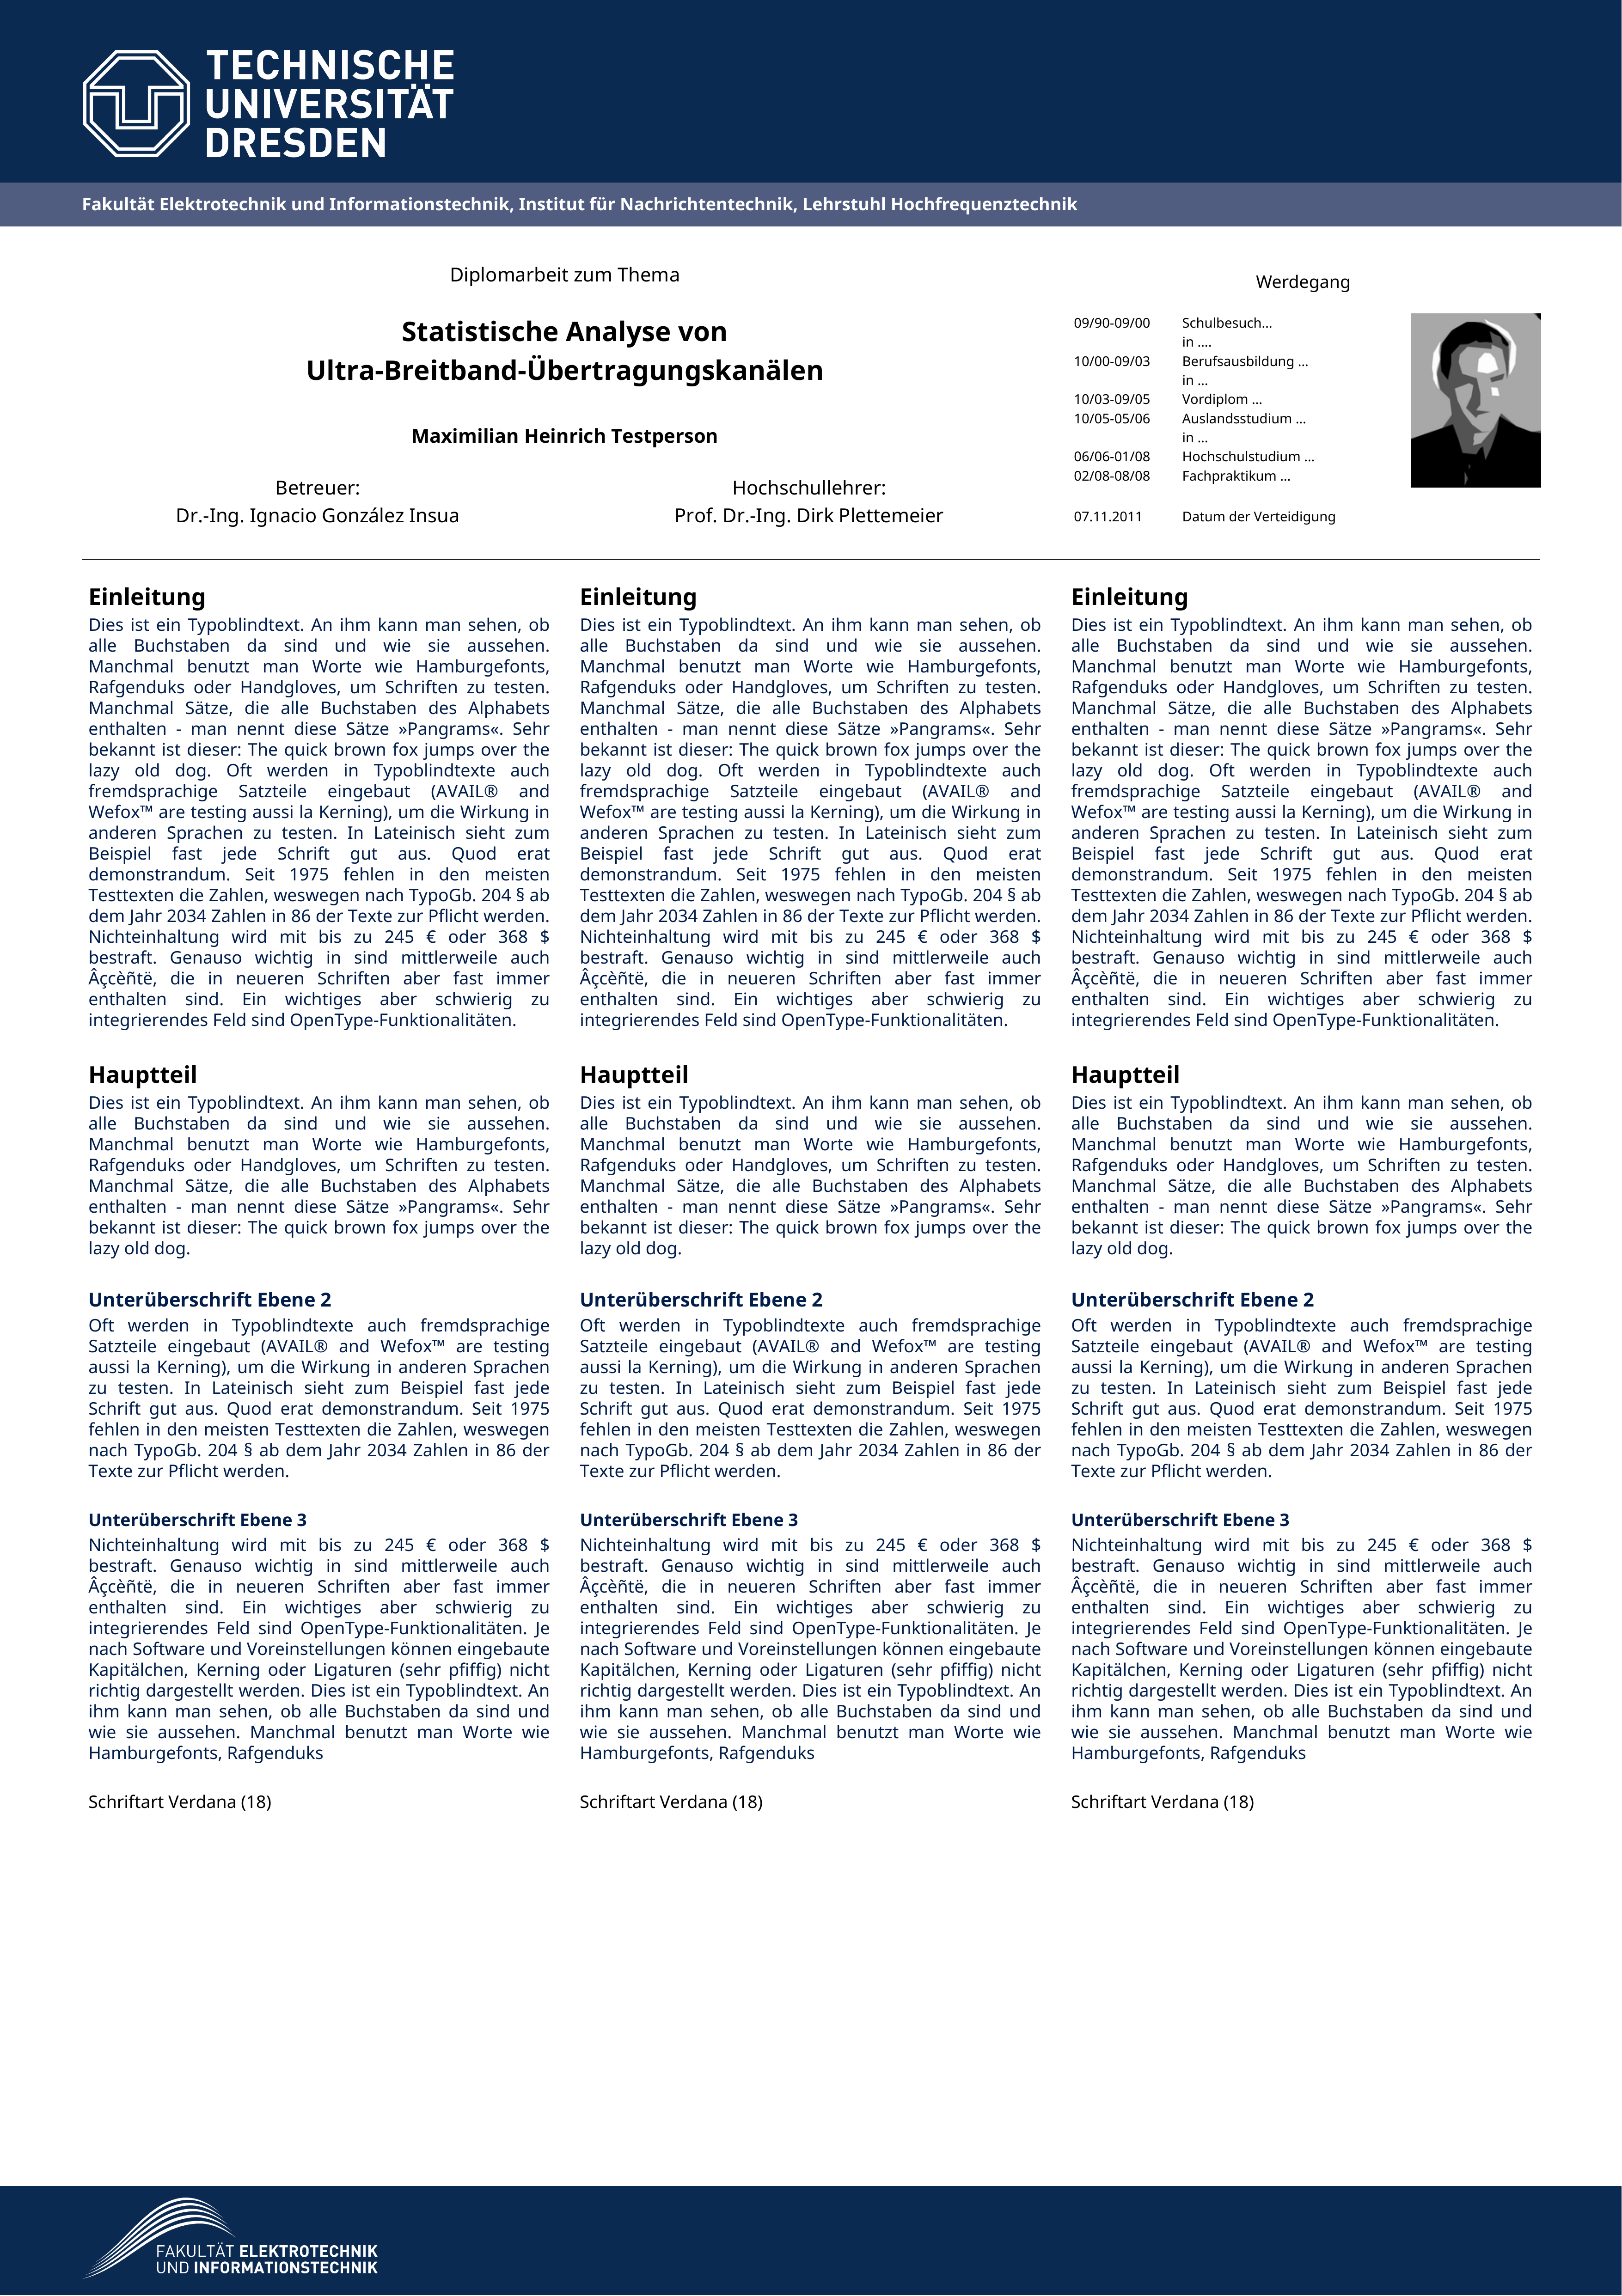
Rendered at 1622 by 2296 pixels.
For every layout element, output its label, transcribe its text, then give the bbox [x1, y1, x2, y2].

list Betreuer: Dr.-Ing. Ignacio González Insua [82, 472, 554, 559]
picture [1411, 313, 1541, 488]
list Diplomarbeit zum Thema [267, 259, 863, 298]
list Statistische Analyse von Ultra-Breitband-Übertragungskanälen [85, 311, 1046, 414]
list Einleitung Dies ist ein Typoblindtext. An ihm kann man sehen, ob alle Buchstaben da sind und wie sie aussehen. Manchmal benutzt man Worte wie Hamburgefonts, Rafgenduks oder Handgloves, um Schriften zu testen. Manchmal Sätze, die alle Buchstaben des Alphabets enthalten - man nennt diese Sätze »Pangrams«. Sehr bekannt ist dieser: The quick brown fox jumps over the lazy old dog. Oft werden in Typoblindtexte auch fremdsprachige Satzteile eingebaut (AVAIL® and Wefox™ are testing aussi la Kerning), um die Wirkung in anderen Sprachen zu testen. In Lateinisch sieht zum Beispiel fast jede Schrift gut aus. Quod erat demonstrandum. Seit 1975 fehlen in den meisten Testtexten die Zahlen, weswegen nach TypoGb. 204 § ab dem Jahr 2034 Zahlen in 86 der Texte zur Pflicht werden. Nichteinhaltung wird mit bis zu 245 € oder 368 $ bestraft. Genauso wichtig in sind mittlerweile auch Âçcèñtë, die in neueren Schriften aber fast immer enthalten sind. Ein wichtiges aber schwierig zu integrierendes Feld sind OpenType-Funktionalitäten. Hauptteil Dies ist ein Typoblindtext. An ihm kann man sehen, ob alle Buchstaben da sind und wie sie aussehen. Manchmal benutzt man Worte wie Hamburgefonts, Rafgenduks oder Handgloves, um Schriften zu testen. Manchmal Sätze, die alle Buchstaben des Alphabets enthalten - man nennt diese Sätze »Pangrams«. Sehr bekannt ist dieser: The quick brown fox jumps over the lazy old dog. Unterüberschrift Ebene 2 Oft werden in Typoblindtexte auch fremdsprachige Satzteile eingebaut (AVAIL® and Wefox™ are testing aussi la Kerning), um die Wirkung in anderen Sprachen zu testen. In Lateinisch sieht zum Beispiel fast jede Schrift gut aus. Quod erat demonstrandum. Seit 1975 fehlen in den meisten Testtexten die Zahlen, weswegen nach TypoGb. 204 § ab dem Jahr 2034 Zahlen in 86 der Texte zur Pflicht werden. Unterüberschrift Ebene 3 Nichteinhaltung wird mit bis zu 245 € oder 368 $ bestraft. Genauso wichtig in sind mittlerweile auch Âçcèñtë, die in neueren Schriften aber fast immer enthalten sind. Ein wichtiges aber schwierig zu integrierendes Feld sind OpenType-Funktionalitäten. Je nach Software und Voreinstellungen können eingebaute Kapitälchen, Kerning oder Ligaturen (sehr pfiffig) nicht richtig dargestellt werden. Dies ist ein Typoblindtext. An ihm kann man sehen, ob alle Buchstaben da sind und wie sie aussehen. Manchmal benutzt man Worte wie Hamburgefonts, Rafgenduks Schriftart Verdana (18) [1065, 579, 1540, 2135]
list Maximilian Heinrich Testperson [185, 420, 945, 453]
list Hochschullehrer: Prof. Dr.-Ing. Dirk Plettemeier [573, 472, 1046, 559]
list 09/90-09/00 Schulbesuch… in …. 10/00-09/03 Berufsausbildung … in … 10/03-09/05 Vordiplom … 10/05-05/06 Auslandsstudium … in … 06/06-01/08 Hochschulstudium … 02/08-08/08 Fachpraktikum … 07.11.2011 Datum der Verteidigung [1067, 311, 1406, 559]
list Einleitung Dies ist ein Typoblindtext. An ihm kann man sehen, ob alle Buchstaben da sind und wie sie aussehen. Manchmal benutzt man Worte wie Hamburgefonts, Rafgenduks oder Handgloves, um Schriften zu testen. Manchmal Sätze, die alle Buchstaben des Alphabets enthalten - man nennt diese Sätze »Pangrams«. Sehr bekannt ist dieser: The quick brown fox jumps over the lazy old dog. Oft werden in Typoblindtexte auch fremdsprachige Satzteile eingebaut (AVAIL® and Wefox™ are testing aussi la Kerning), um die Wirkung in anderen Sprachen zu testen. In Lateinisch sieht zum Beispiel fast jede Schrift gut aus. Quod erat demonstrandum. Seit 1975 fehlen in den meisten Testtexten die Zahlen, weswegen nach TypoGb. 204 § ab dem Jahr 2034 Zahlen in 86 der Texte zur Pflicht werden. Nichteinhaltung wird mit bis zu 245 € oder 368 $ bestraft. Genauso wichtig in sind mittlerweile auch Âçcèñtë, die in neueren Schriften aber fast immer enthalten sind. Ein wichtiges aber schwierig zu integrierendes Feld sind OpenType-Funktionalitäten. Hauptteil Dies ist ein Typoblindtext. An ihm kann man sehen, ob alle Buchstaben da sind und wie sie aussehen. Manchmal benutzt man Worte wie Hamburgefonts, Rafgenduks oder Handgloves, um Schriften zu testen. Manchmal Sätze, die alle Buchstaben des Alphabets enthalten - man nennt diese Sätze »Pangrams«. Sehr bekannt ist dieser: The quick brown fox jumps over the lazy old dog. Unterüberschrift Ebene 2 Oft werden in Typoblindtexte auch fremdsprachige Satzteile eingebaut (AVAIL® and Wefox™ are testing aussi la Kerning), um die Wirkung in anderen Sprachen zu testen. In Lateinisch sieht zum Beispiel fast jede Schrift gut aus. Quod erat demonstrandum. Seit 1975 fehlen in den meisten Testtexten die Zahlen, weswegen nach TypoGb. 204 § ab dem Jahr 2034 Zahlen in 86 der Texte zur Pflicht werden. Unterüberschrift Ebene 3 Nichteinhaltung wird mit bis zu 245 € oder 368 $ bestraft. Genauso wichtig in sind mittlerweile auch Âçcèñtë, die in neueren Schriften aber fast immer enthalten sind. Ein wichtiges aber schwierig zu integrierendes Feld sind OpenType-Funktionalitäten. Je nach Software und Voreinstellungen können eingebaute Kapitälchen, Kerning oder Ligaturen (sehr pfiffig) nicht richtig dargestellt werden. Dies ist ein Typoblindtext. An ihm kann man sehen, ob alle Buchstaben da sind und wie sie aussehen. Manchmal benutzt man Worte wie Hamburgefonts, Rafgenduks Schriftart Verdana (18) [573, 579, 1048, 2135]
text_box Werdegang [1067, 267, 1540, 300]
list 09/90-09/00 Schulbesuch… in …. 10/00-09/03 Berufsausbildung … in … 10/03-09/05 Vordiplom … 10/05-05/06 Auslandsstudium … in … 06/06-01/08 Hochschulstudium … 02/08-08/08 Fachpraktikum … 07.11.2011 Datum der Verteidigung [1067, 560, 1406, 562]
list Einleitung Dies ist ein Typoblindtext. An ihm kann man sehen, ob alle Buchstaben da sind und wie sie aussehen. Manchmal benutzt man Worte wie Hamburgefonts, Rafgenduks oder Handgloves, um Schriften zu testen. Manchmal Sätze, die alle Buchstaben des Alphabets enthalten - man nennt diese Sätze »Pangrams«. Sehr bekannt ist dieser: The quick brown fox jumps over the lazy old dog. Oft werden in Typoblindtexte auch fremdsprachige Satzteile eingebaut (AVAIL® and Wefox™ are testing aussi la Kerning), um die Wirkung in anderen Sprachen zu testen. In Lateinisch sieht zum Beispiel fast jede Schrift gut aus. Quod erat demonstrandum. Seit 1975 fehlen in den meisten Testtexten die Zahlen, weswegen nach TypoGb. 204 § ab dem Jahr 2034 Zahlen in 86 der Texte zur Pflicht werden. Nichteinhaltung wird mit bis zu 245 € oder 368 $ bestraft. Genauso wichtig in sind mittlerweile auch Âçcèñtë, die in neueren Schriften aber fast immer enthalten sind. Ein wichtiges aber schwierig zu integrierendes Feld sind OpenType-Funktionalitäten. Hauptteil Dies ist ein Typoblindtext. An ihm kann man sehen, ob alle Buchstaben da sind und wie sie aussehen. Manchmal benutzt man Worte wie Hamburgefonts, Rafgenduks oder Handgloves, um Schriften zu testen. Manchmal Sätze, die alle Buchstaben des Alphabets enthalten - man nennt diese Sätze »Pangrams«. Sehr bekannt ist dieser: The quick brown fox jumps over the lazy old dog. Unterüberschrift Ebene 2 Oft werden in Typoblindtexte auch fremdsprachige Satzteile eingebaut (AVAIL® and Wefox™ are testing aussi la Kerning), um die Wirkung in anderen Sprachen zu testen. In Lateinisch sieht zum Beispiel fast jede Schrift gut aus. Quod erat demonstrandum. Seit 1975 fehlen in den meisten Testtexten die Zahlen, weswegen nach TypoGb. 204 § ab dem Jahr 2034 Zahlen in 86 der Texte zur Pflicht werden. Unterüberschrift Ebene 3 Nichteinhaltung wird mit bis zu 245 € oder 368 $ bestraft. Genauso wichtig in sind mittlerweile auch Âçcèñtë, die in neueren Schriften aber fast immer enthalten sind. Ein wichtiges aber schwierig zu integrierendes Feld sind OpenType-Funktionalitäten. Je nach Software und Voreinstellungen können eingebaute Kapitälchen, Kerning oder Ligaturen (sehr pfiffig) nicht richtig dargestellt werden. Dies ist ein Typoblindtext. An ihm kann man sehen, ob alle Buchstaben da sind und wie sie aussehen. Manchmal benutzt man Worte wie Hamburgefonts, Rafgenduks Schriftart Verdana (18) [82, 579, 557, 2135]
